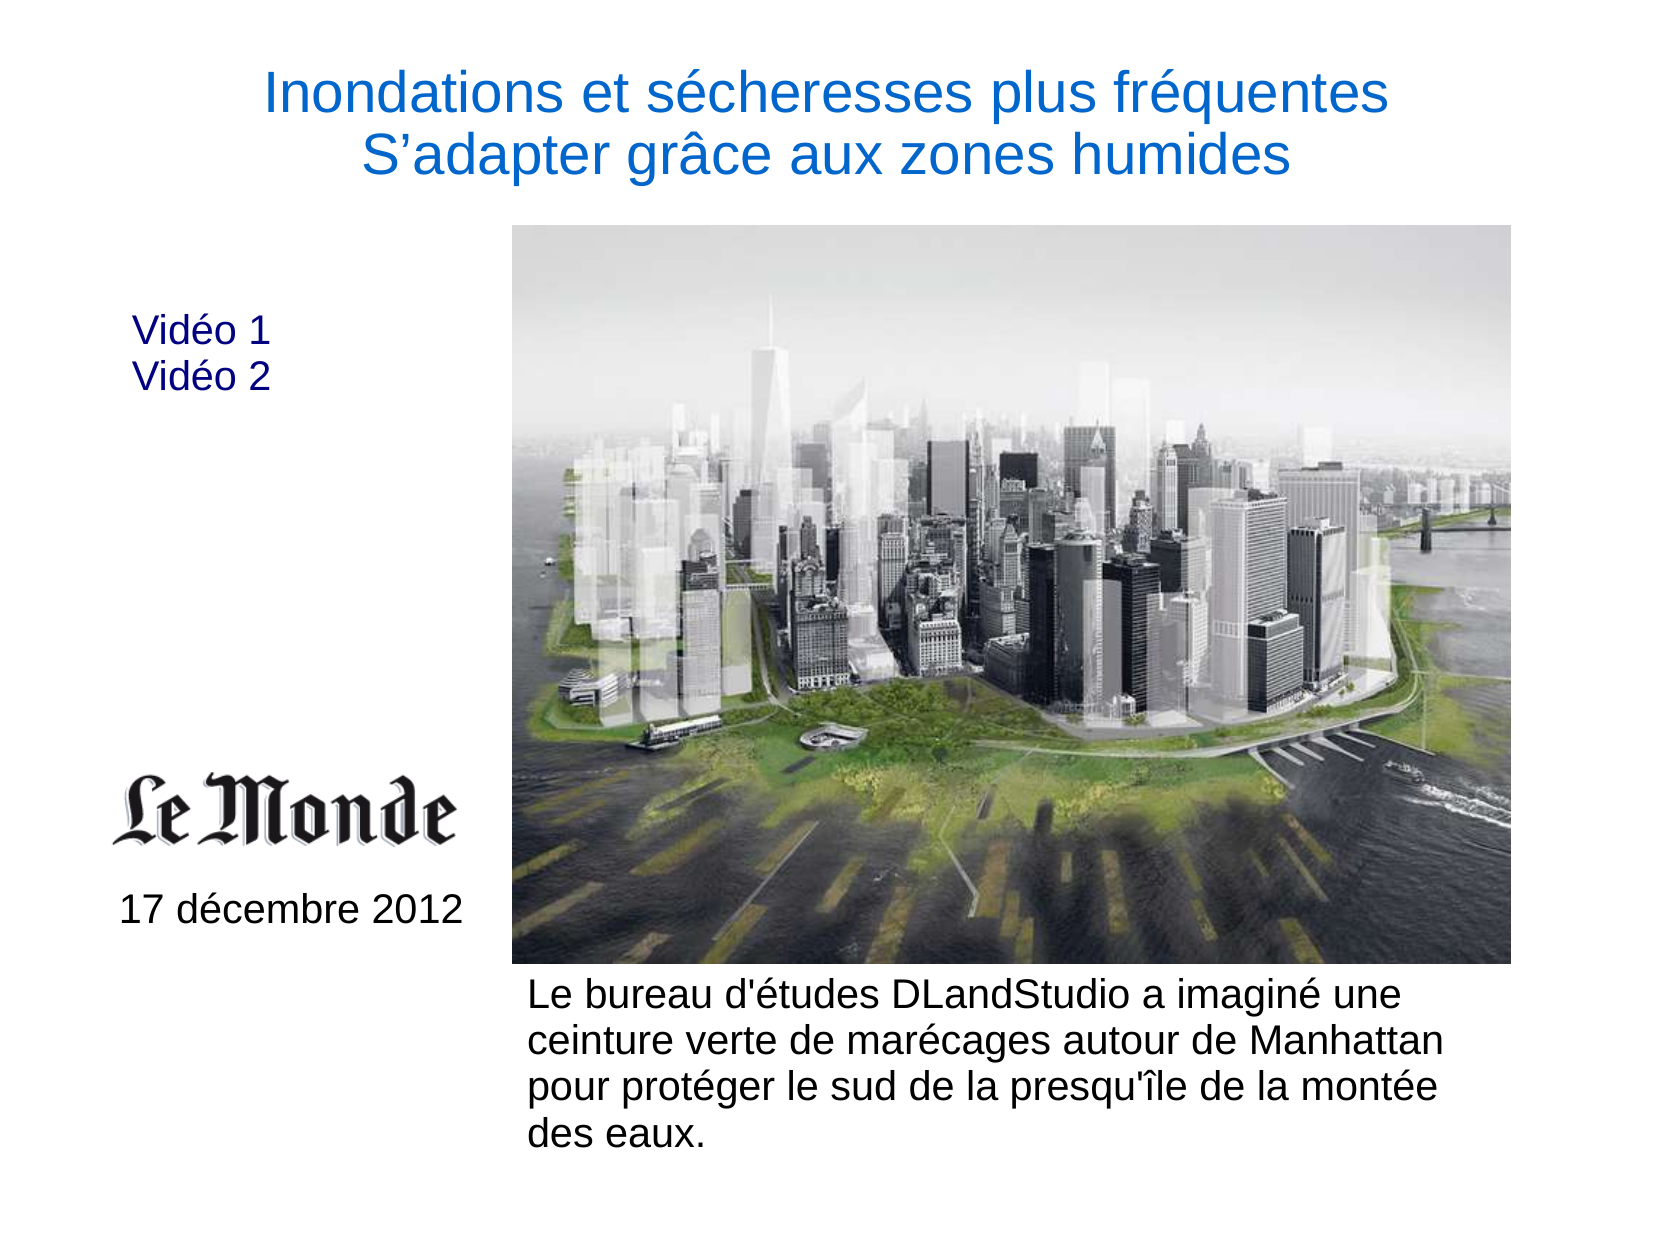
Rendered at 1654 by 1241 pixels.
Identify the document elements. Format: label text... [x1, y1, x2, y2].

picture [512, 225, 1511, 963]
picture [91, 744, 508, 879]
title Inondations et sécheresses plus fréquentes S’adapter grâce aux zones humides [83, 63, 1572, 200]
text_box Le bureau d'études DLandStudio a imaginé une ceinture verte de marécages autour de Manhattan pour protéger le sud de la presqu'île de la montée des eaux. [512, 963, 1524, 1165]
text_box 17 décembre 2012 [103, 878, 508, 957]
text_box Vidéo 1 Vidéo 2 [117, 299, 456, 409]
